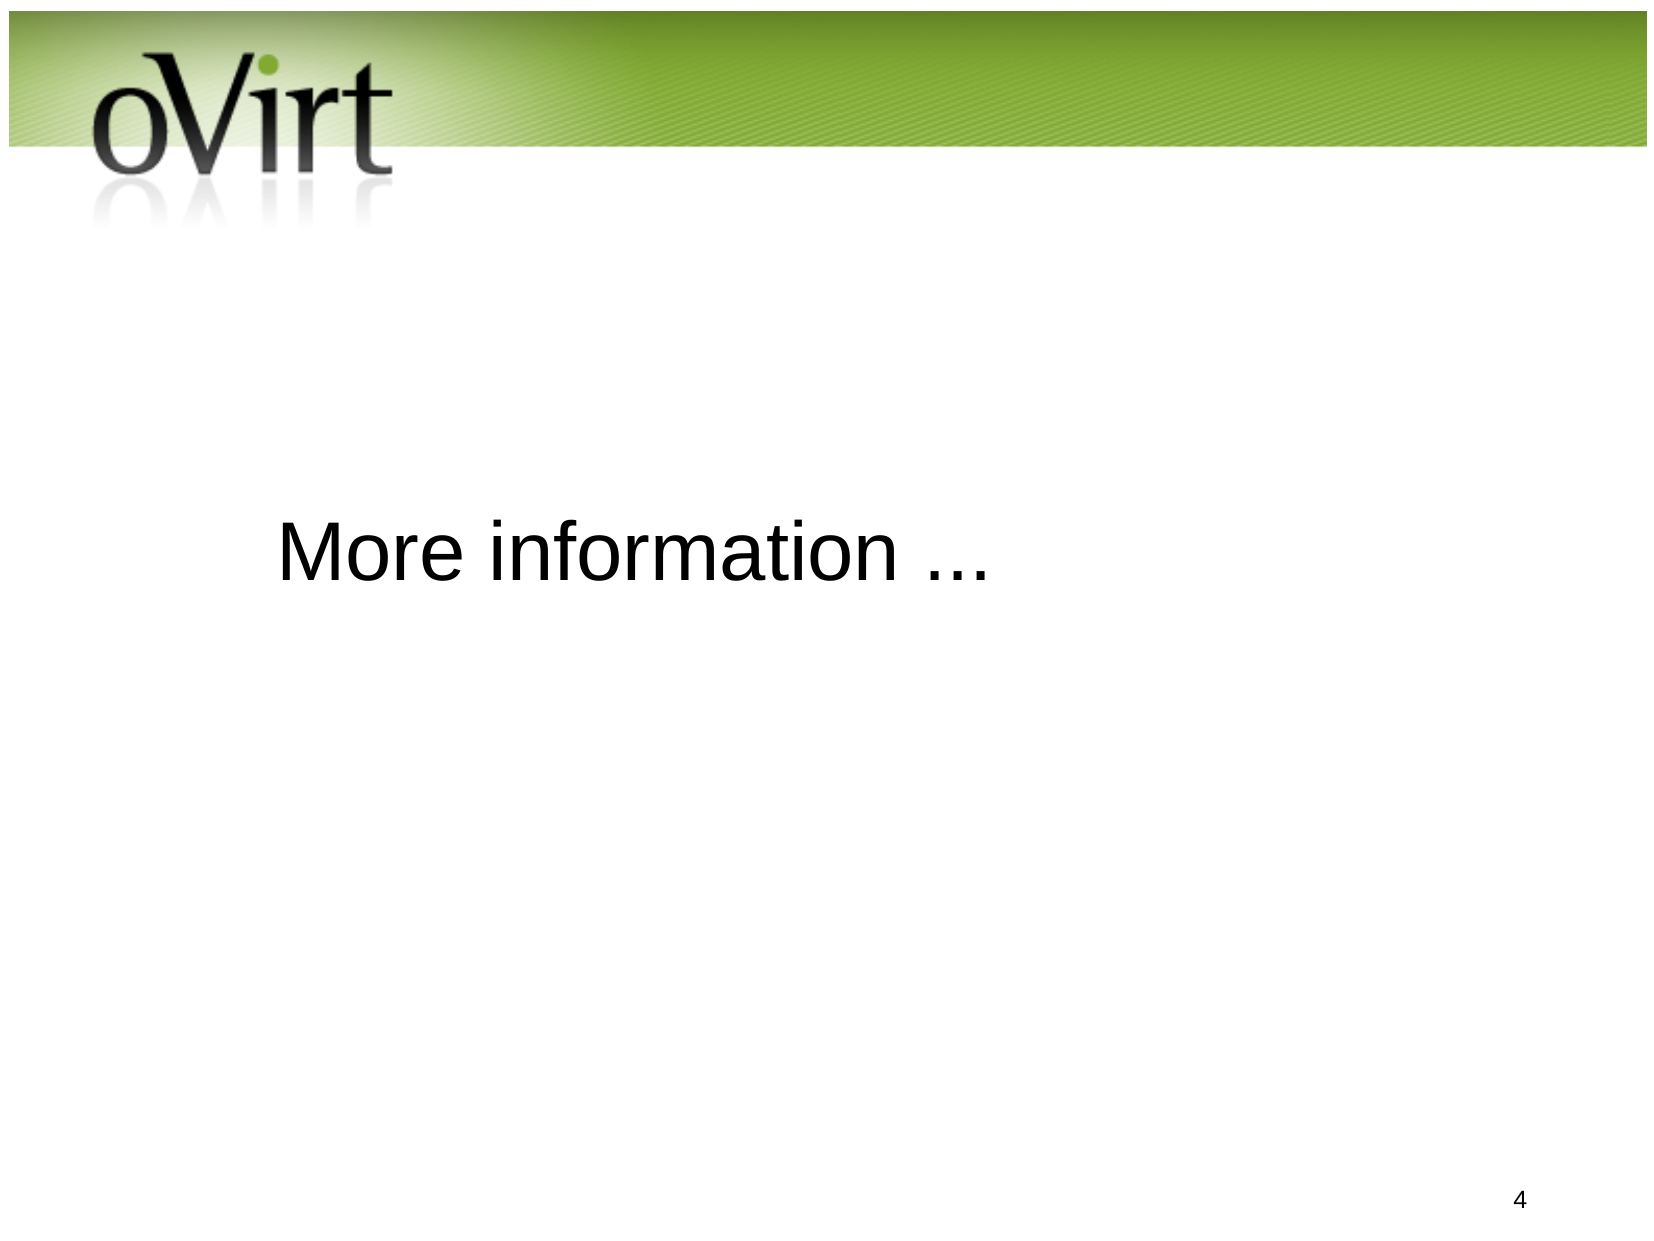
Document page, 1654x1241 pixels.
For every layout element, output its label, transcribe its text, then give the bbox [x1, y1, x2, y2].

text_box More information ... [261, 498, 1398, 634]
picture [9, 11, 1647, 231]
